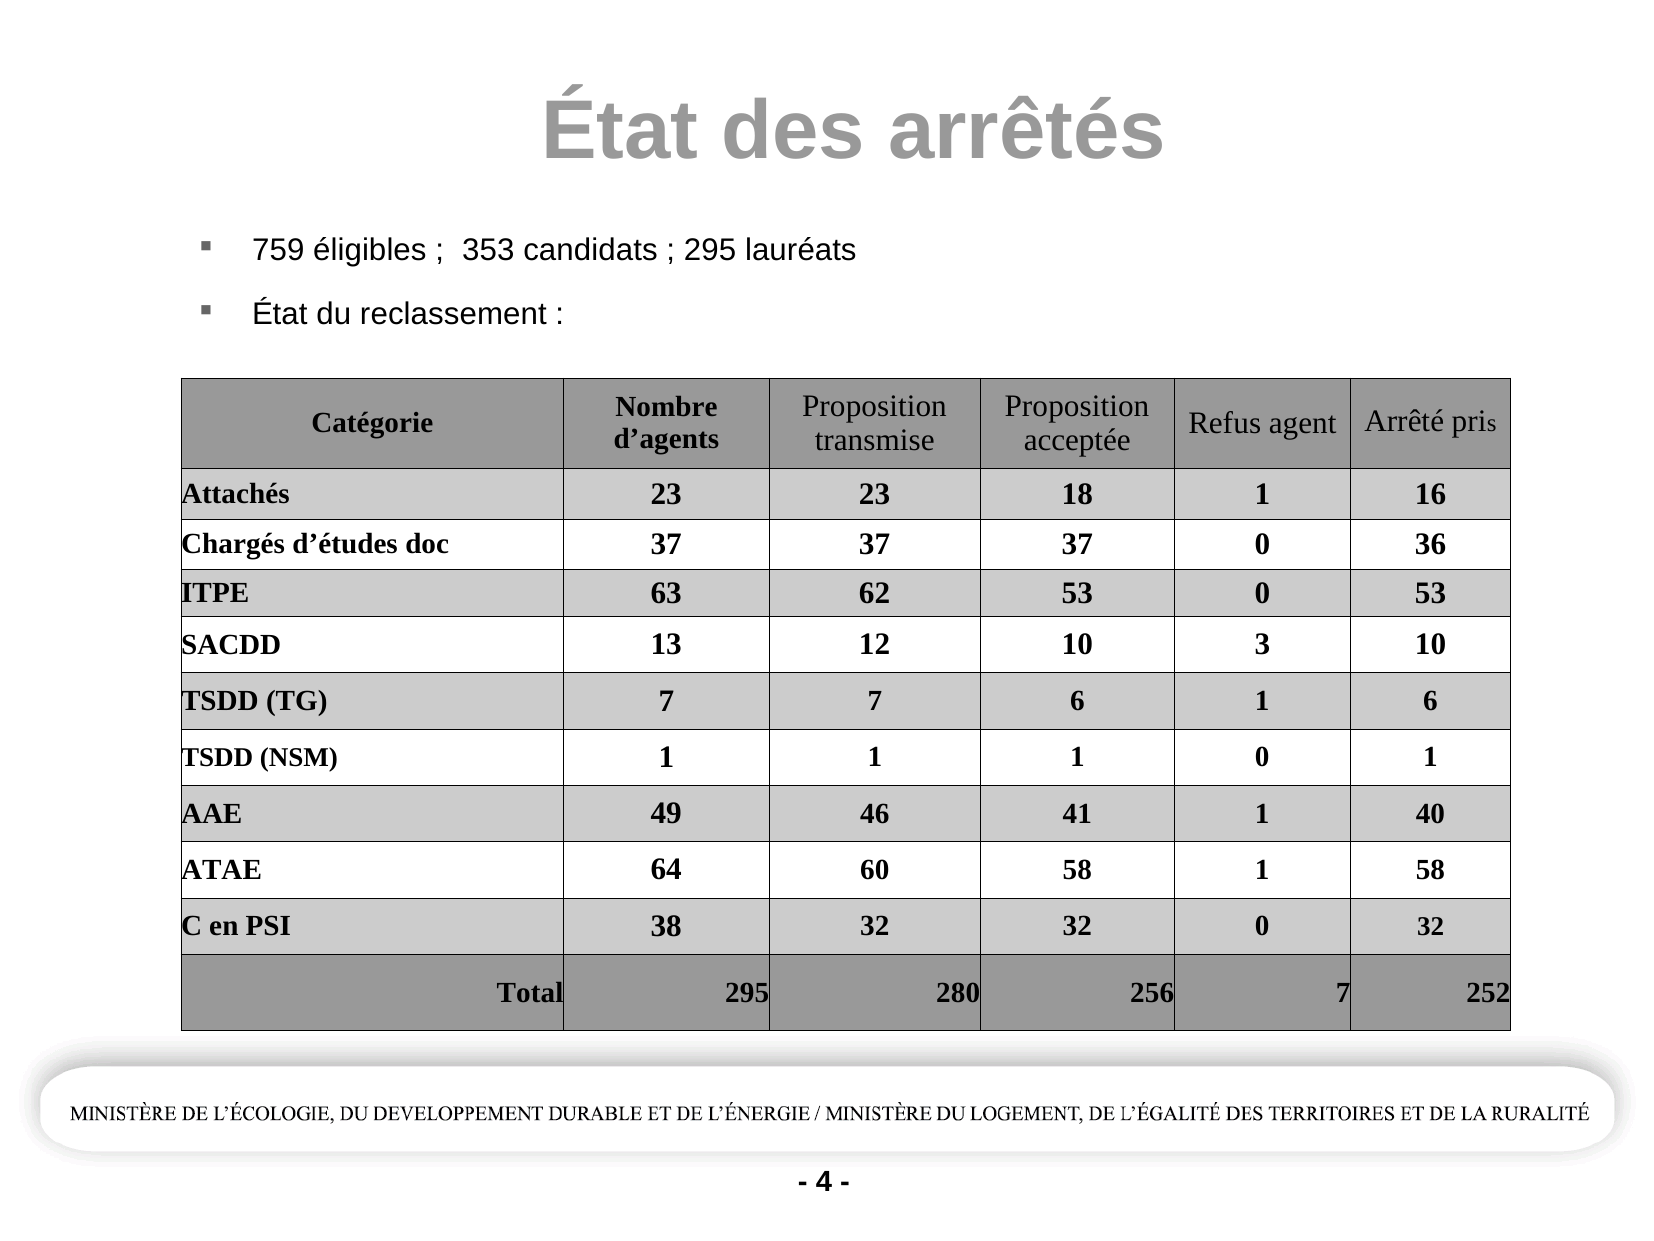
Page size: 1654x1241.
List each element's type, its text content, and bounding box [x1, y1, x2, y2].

table_cell 7 [564, 673, 769, 729]
table_header Proposition transmise [770, 379, 980, 468]
table_header Proposition acceptée [981, 379, 1174, 468]
table_cell 6 [1351, 673, 1510, 729]
table_cell 1 [1175, 842, 1350, 898]
table_cell 53 [981, 570, 1174, 616]
table_cell 58 [1351, 842, 1510, 898]
table_cell 10 [981, 617, 1174, 672]
table_header Nombre d’agents [564, 379, 769, 468]
picture [819, 1175, 825, 1184]
table_cell 0 [1175, 730, 1350, 785]
table_cell Chargés d’études doc [182, 520, 563, 569]
table_cell 1 [1175, 673, 1350, 729]
picture [0, 1018, 1654, 1184]
table_cell 1 [1175, 786, 1350, 841]
table_cell 40 [1351, 786, 1510, 841]
table_cell 1 [1351, 730, 1510, 785]
table_cell 37 [564, 520, 769, 569]
list 759 éligibles ; 353 candidats ; 295 lauréats État du reclassement : [181, 232, 1560, 1052]
table_cell ATAE [182, 842, 563, 898]
table_cell 36 [1351, 520, 1510, 569]
table_cell 12 [770, 617, 980, 672]
table_cell 295 [564, 955, 769, 1030]
table_cell Total [182, 955, 563, 1030]
table_cell 58 [981, 842, 1174, 898]
title État des arrêtés [136, 70, 1571, 189]
table_cell 7 [770, 673, 980, 729]
table_cell TSDD (TG) [182, 673, 563, 729]
table_cell 13 [564, 617, 769, 672]
table_cell 38 [564, 899, 769, 954]
table_cell 256 [981, 955, 1174, 1030]
table_cell 6 [981, 673, 1174, 729]
table_cell 37 [770, 520, 980, 569]
table_cell ITPE [182, 570, 563, 616]
table_cell 32 [1351, 899, 1510, 954]
table_cell 60 [770, 842, 980, 898]
table_header Arrêté pris [1351, 379, 1510, 468]
table_cell 46 [770, 786, 980, 841]
table_header Catégorie [182, 379, 563, 468]
table_cell 1 [770, 730, 980, 785]
table_cell 1 [1175, 469, 1350, 519]
table_cell 0 [1175, 570, 1350, 616]
table_cell 10 [1351, 617, 1510, 672]
table_cell 0 [1175, 899, 1350, 954]
table_cell Attachés [182, 469, 563, 519]
table_cell 1 [564, 730, 769, 785]
table_cell 1 [981, 730, 1174, 785]
table_cell 3 [1175, 617, 1350, 672]
table_cell C en PSI [182, 899, 563, 954]
table_cell 49 [564, 786, 769, 841]
table_cell 280 [770, 955, 980, 1030]
table_cell 7 [1175, 955, 1350, 1030]
table_cell AAE [182, 786, 563, 841]
table_cell 0 [1175, 520, 1350, 569]
table_cell TSDD (NSM) [182, 730, 563, 785]
table_cell 18 [981, 469, 1174, 519]
table_cell SACDD [182, 617, 563, 672]
table_header Refus agent [1175, 379, 1350, 468]
table_cell 62 [770, 570, 980, 616]
table_cell 32 [770, 899, 980, 954]
table_cell 37 [981, 520, 1174, 569]
table_cell 64 [564, 842, 769, 898]
table_cell 63 [564, 570, 769, 616]
table_cell 53 [1351, 570, 1510, 616]
table_cell 32 [981, 899, 1174, 954]
table_cell 16 [1351, 469, 1510, 519]
table_cell 252 [1351, 955, 1510, 1030]
table_cell 23 [770, 469, 980, 519]
table_cell 41 [981, 786, 1174, 841]
table_cell 23 [564, 469, 769, 519]
